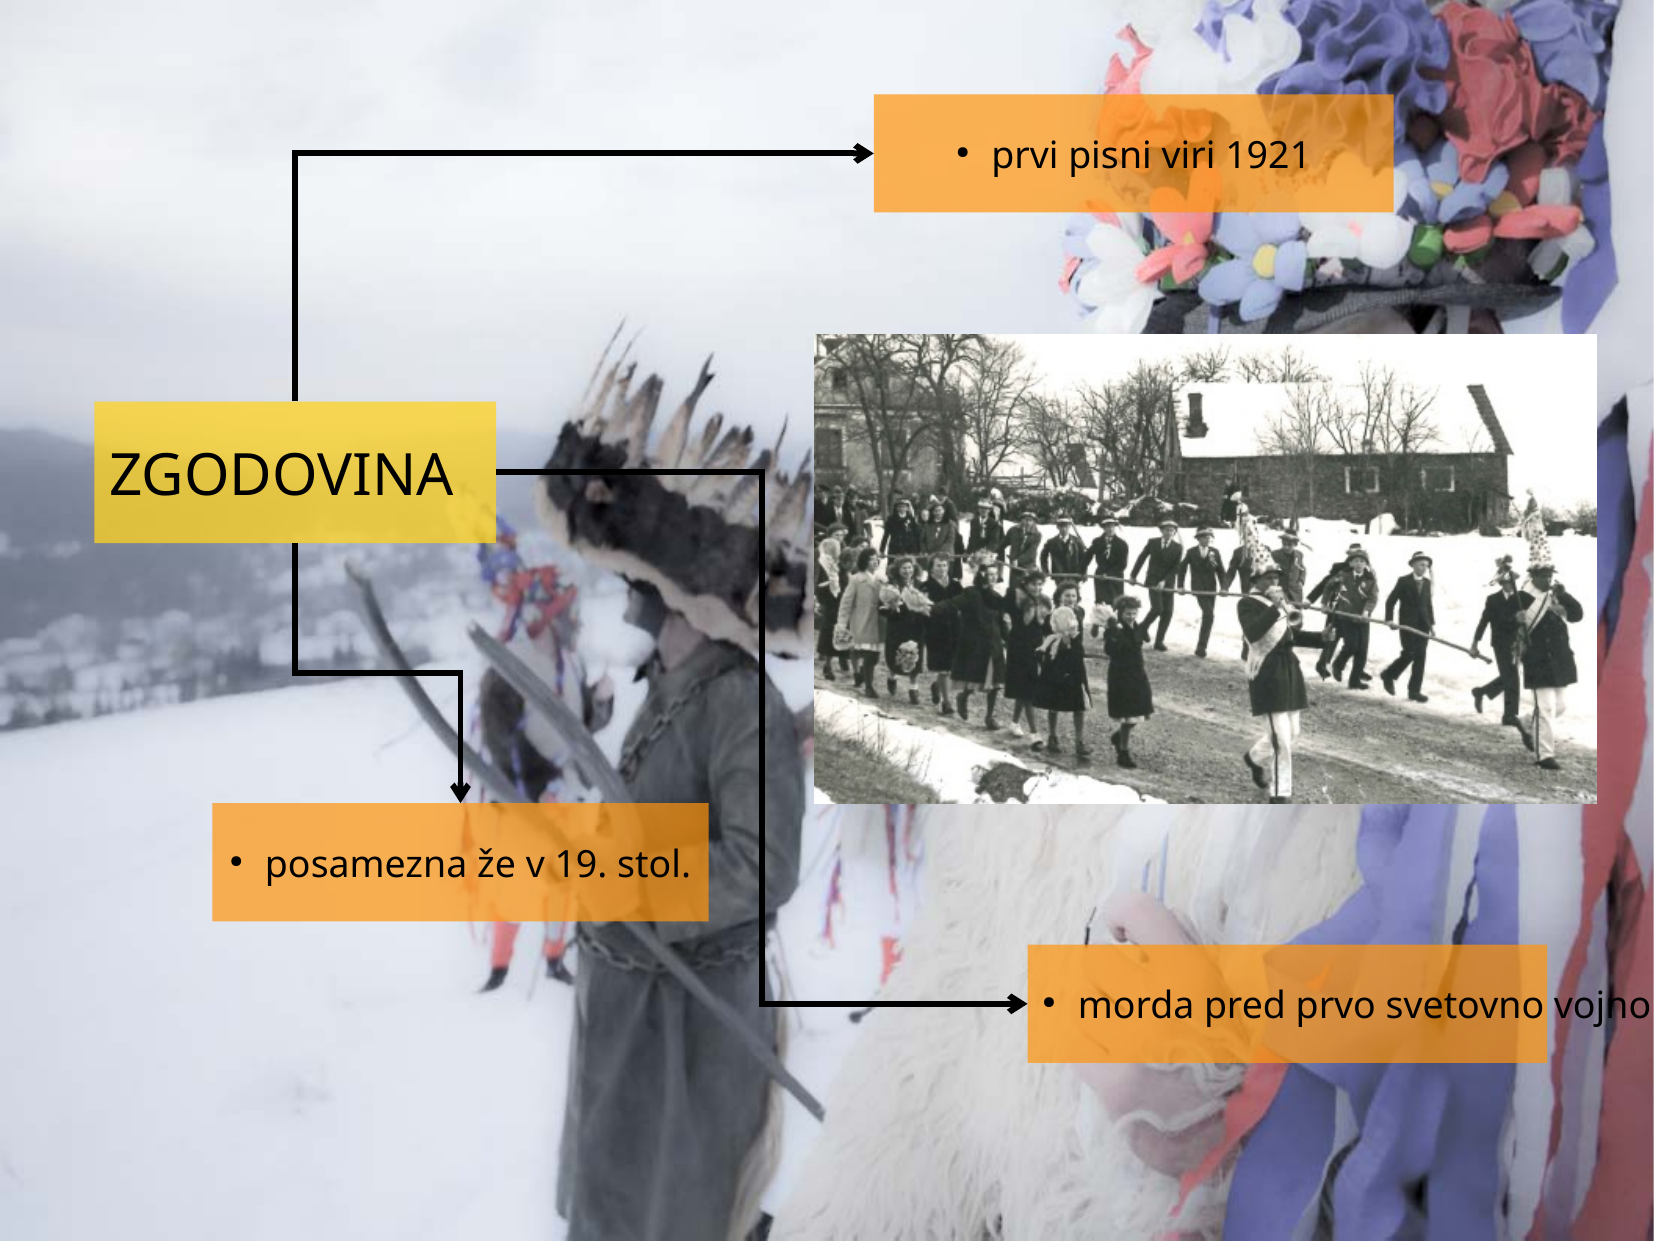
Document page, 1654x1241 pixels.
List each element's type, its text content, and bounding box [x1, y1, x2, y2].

text_box ZGODOVINA [94, 401, 497, 544]
text_box prvi pisni viri 1921 [873, 94, 1394, 213]
text_box morda pred prvo svetovno vojno [1027, 944, 1548, 1063]
picture [0, 0, 1654, 1241]
text_box posamezna že v 19. stol. [212, 803, 709, 922]
